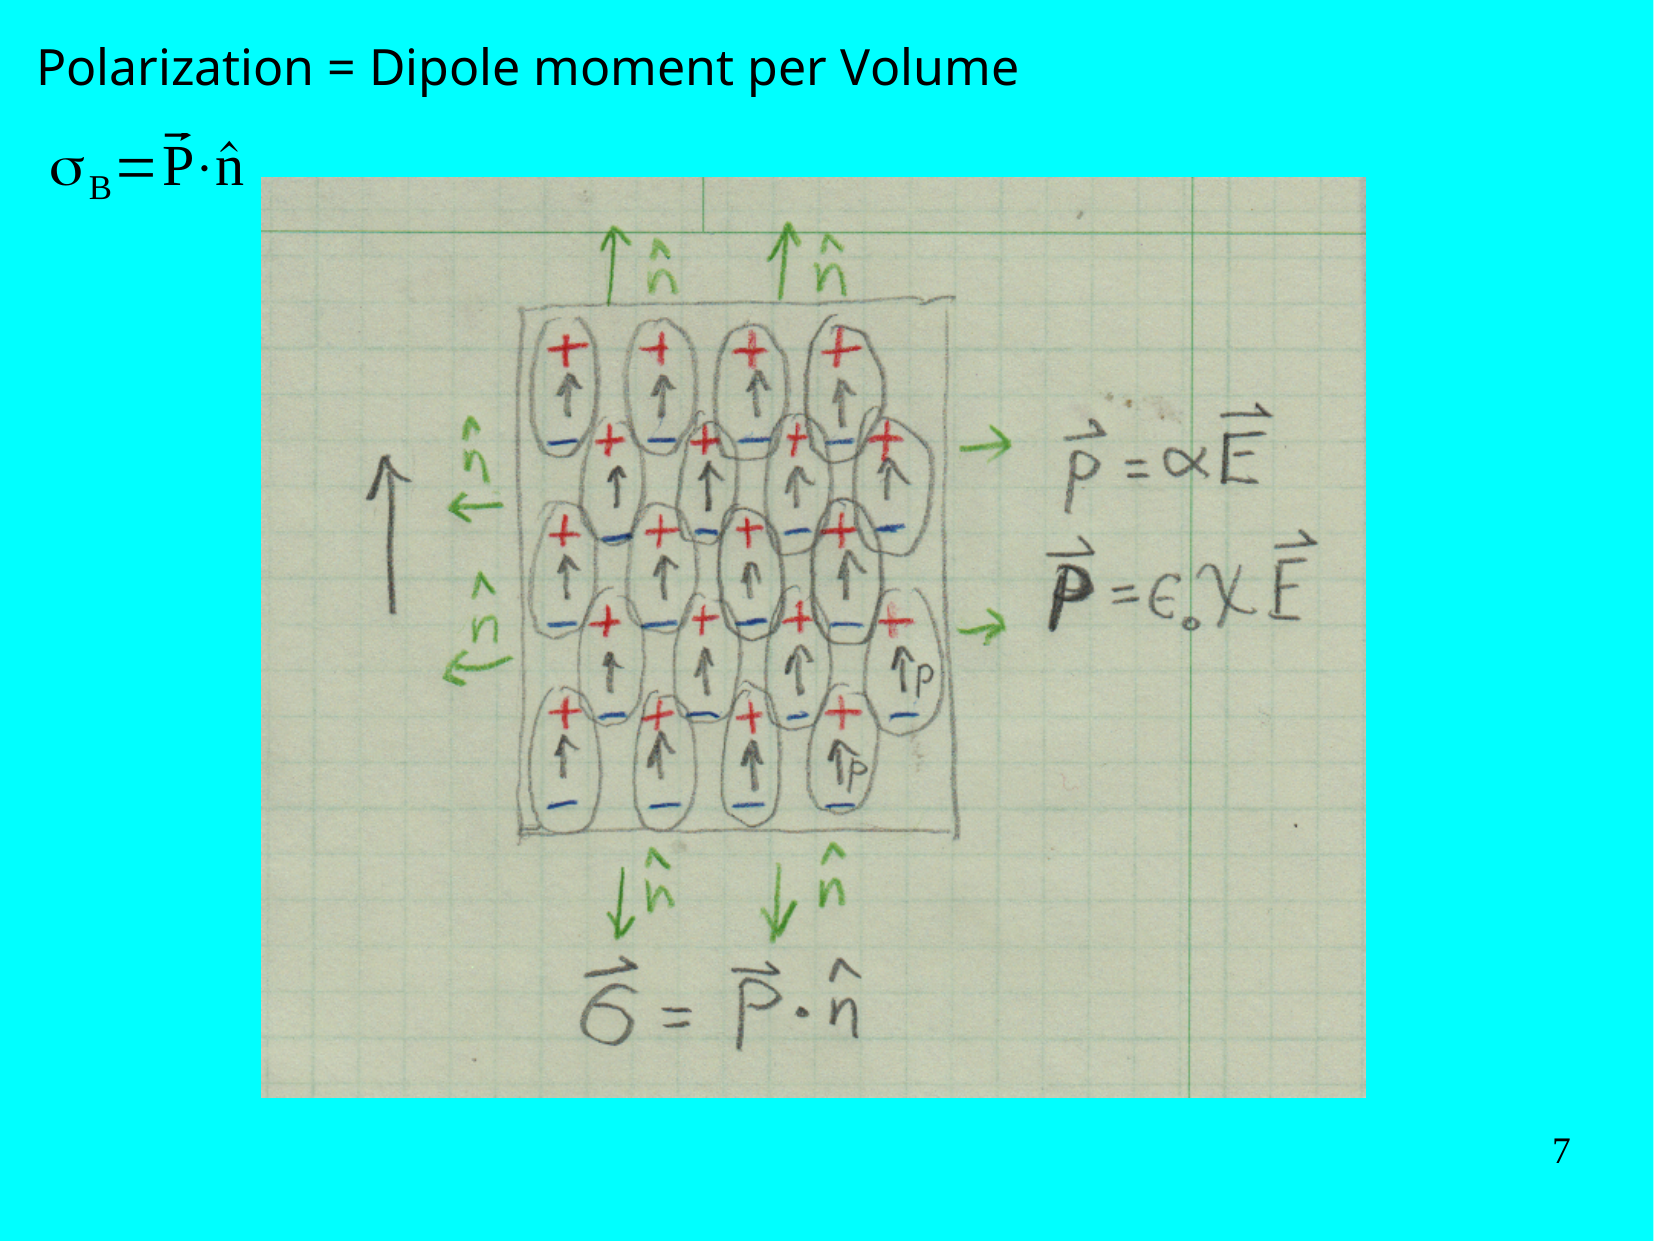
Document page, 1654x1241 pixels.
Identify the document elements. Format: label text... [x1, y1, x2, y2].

text_box Polarization = Dipole moment per Volume [21, 25, 1606, 260]
picture [0, 0, 1654, 1241]
chart [43, 133, 253, 207]
